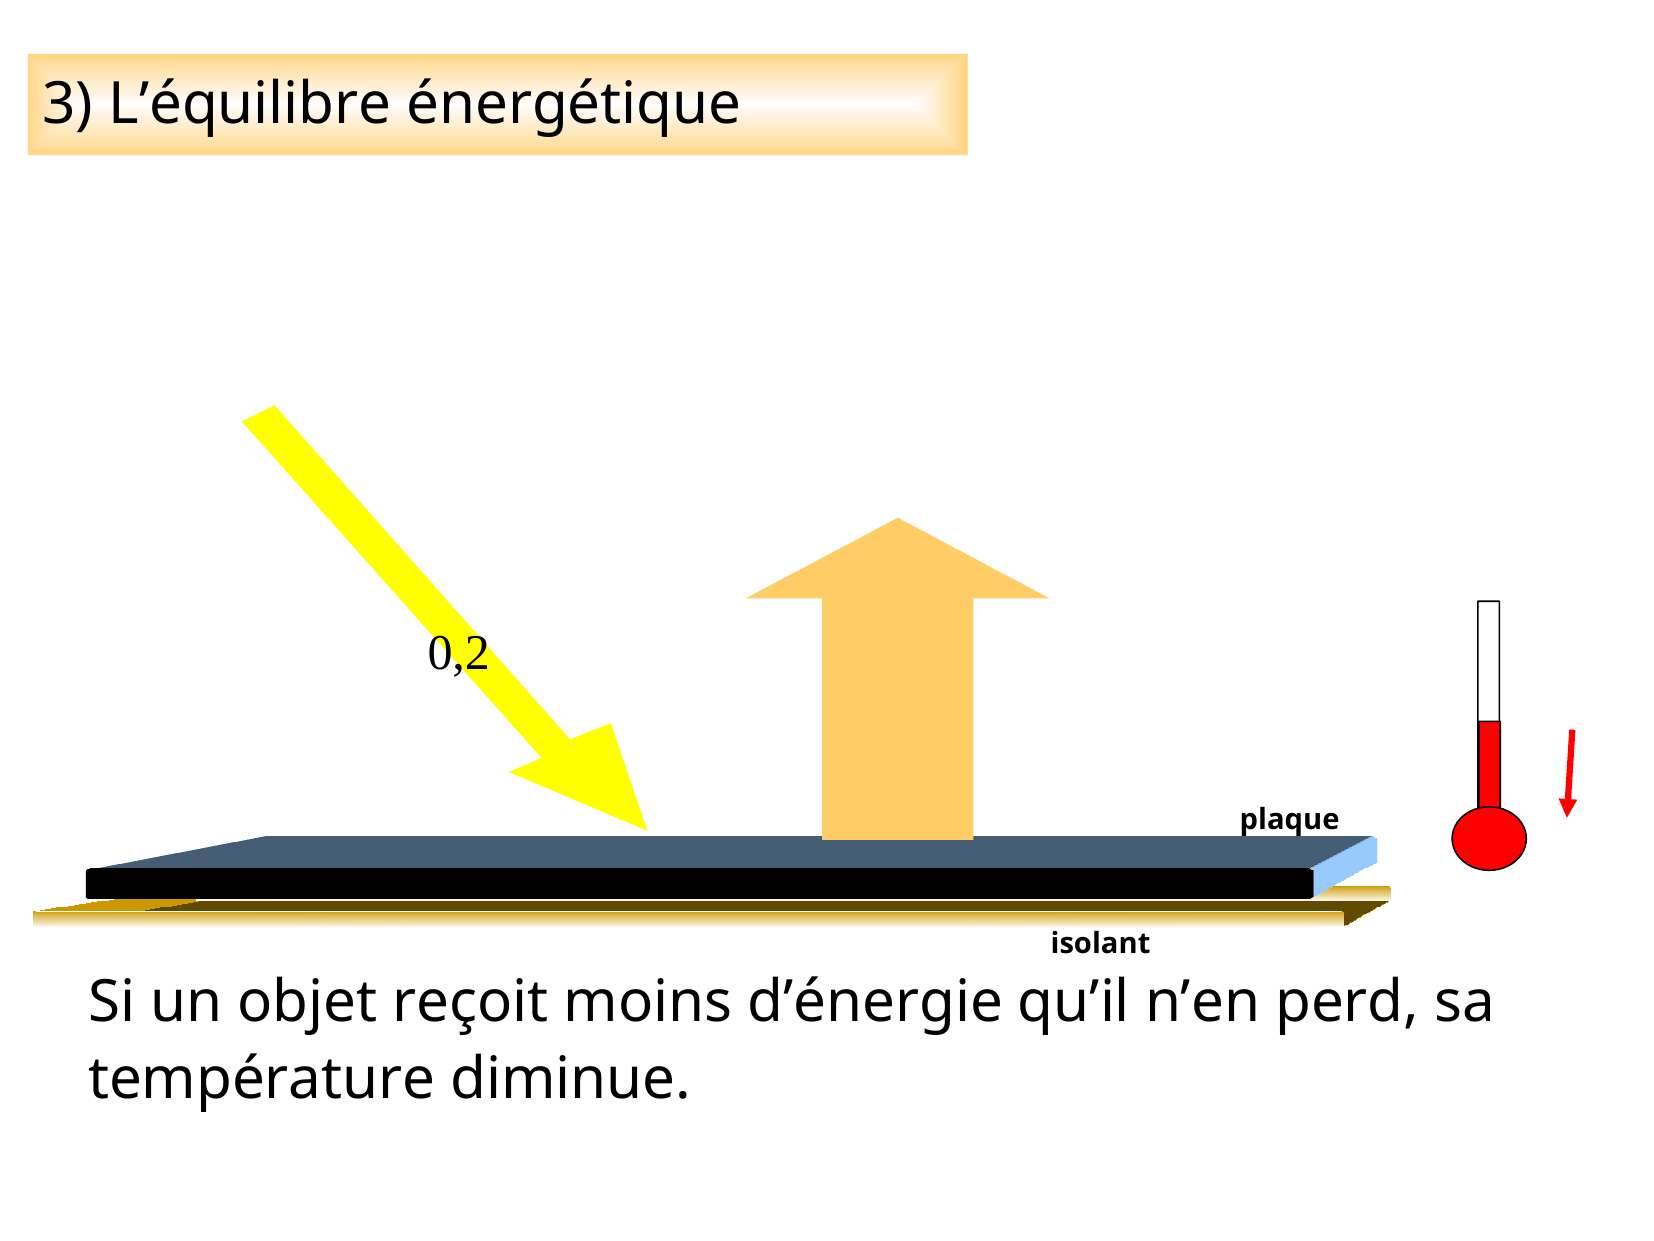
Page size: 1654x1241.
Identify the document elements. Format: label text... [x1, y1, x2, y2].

text_box 0,2 [427, 616, 518, 687]
text_box Si un objet reçoit moins d’énergie qu’il n’en perd, sa température diminue. [73, 952, 1611, 1201]
text_box isolant [1035, 915, 1288, 990]
text_box [1470, 601, 1527, 871]
text_box 3) L’équilibre énergétique [27, 53, 967, 155]
text_box [478, 680, 648, 831]
text_box [745, 517, 1050, 840]
text_box [27, 53, 968, 156]
text_box [241, 405, 461, 630]
text_box plaque [1224, 791, 1477, 866]
picture [21, 826, 1406, 939]
